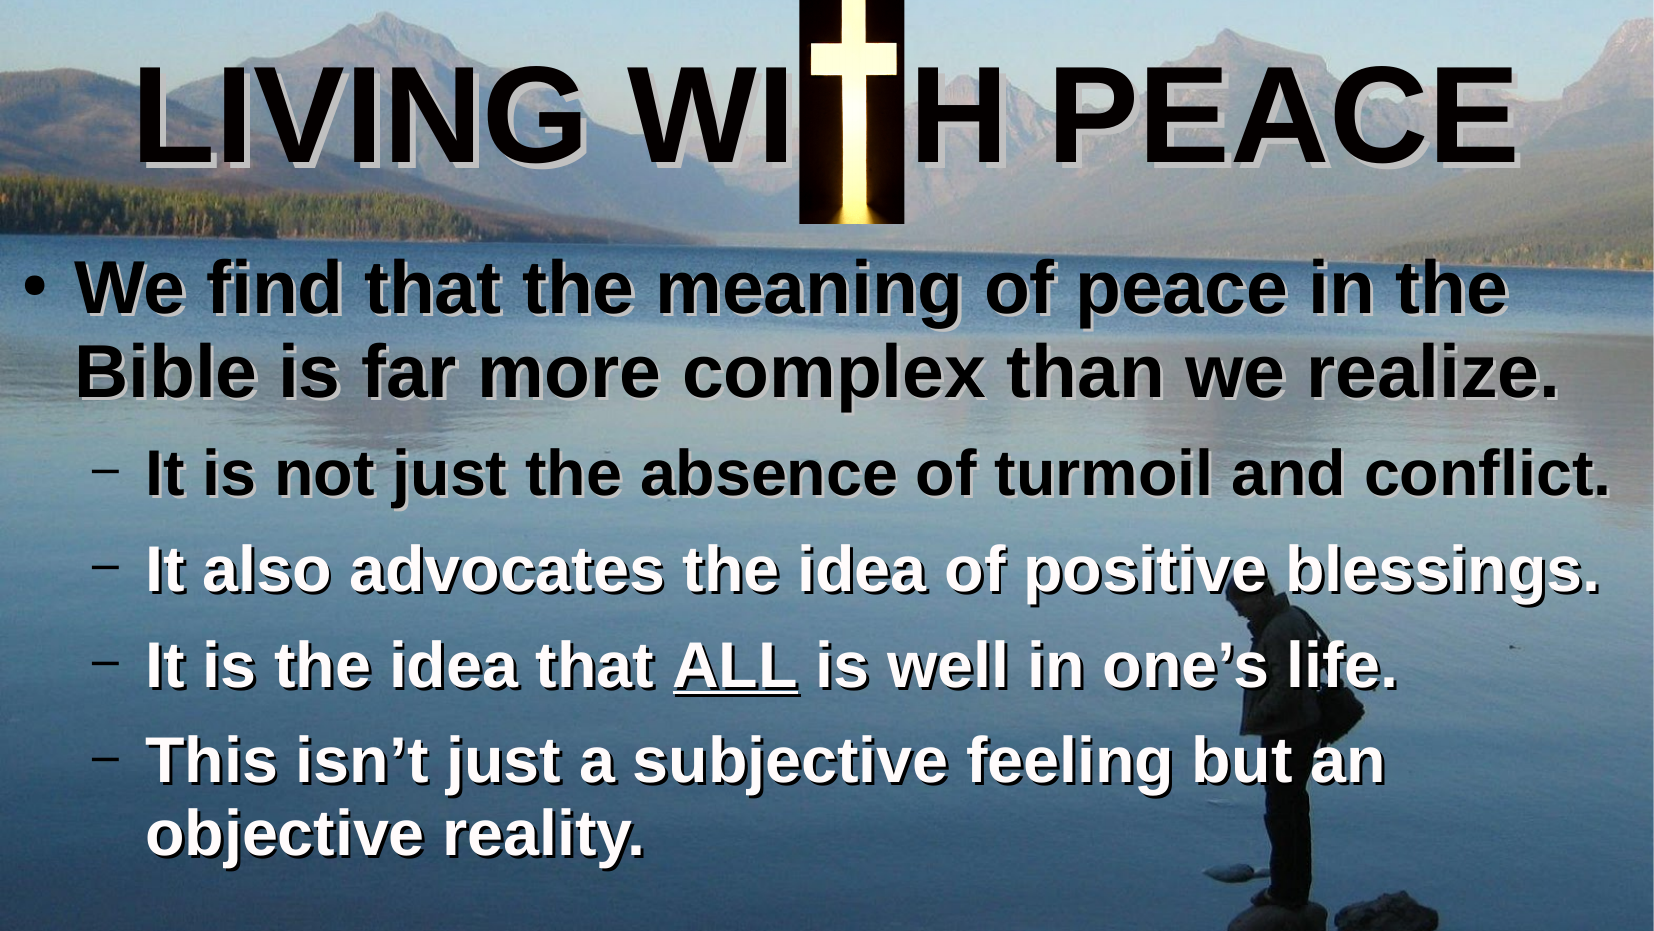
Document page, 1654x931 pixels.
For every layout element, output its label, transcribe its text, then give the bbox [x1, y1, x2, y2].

title LIVING WI H PEACE [905, 37, 1571, 193]
picture [0, 0, 1654, 931]
title LIVING WI H PEACE [82, 37, 799, 193]
list We find that the meaning of peace in the Bible is far more complex than we realize. It is not just the absence of turmoil and conflict. It also advocates the idea of positive blessings. It is the idea that ALL is well in one’s life. This isn’t just a subjective feeling but an objective reality. [3, 245, 1654, 931]
